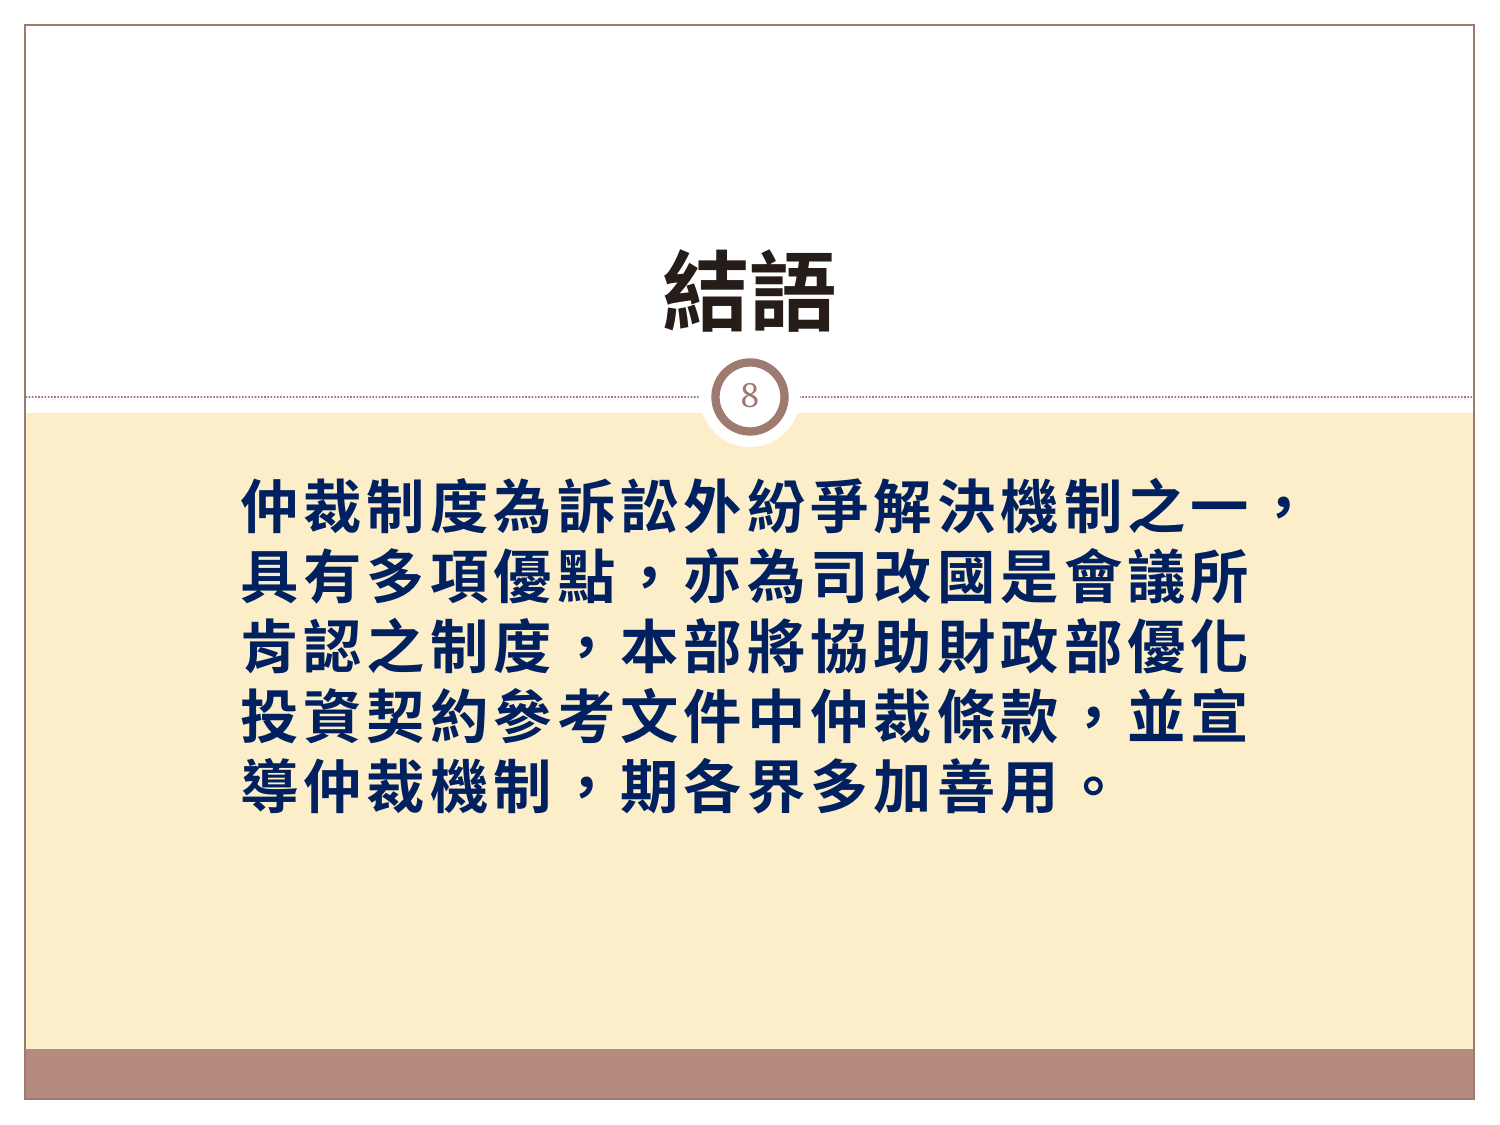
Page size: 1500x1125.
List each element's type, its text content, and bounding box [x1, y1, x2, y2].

text_box 8 [712, 360, 788, 434]
title 結語 [112, 62, 1388, 350]
subtitle 仲裁制度為訴訟外紛爭解決機制之一，具有多項優點，亦為司改國是會議所肯認之制度，本部將協助財政部優化投資契約參考文件中仲裁條款，並宣導仲裁機制，期各界多加善用。 [225, 462, 1276, 847]
